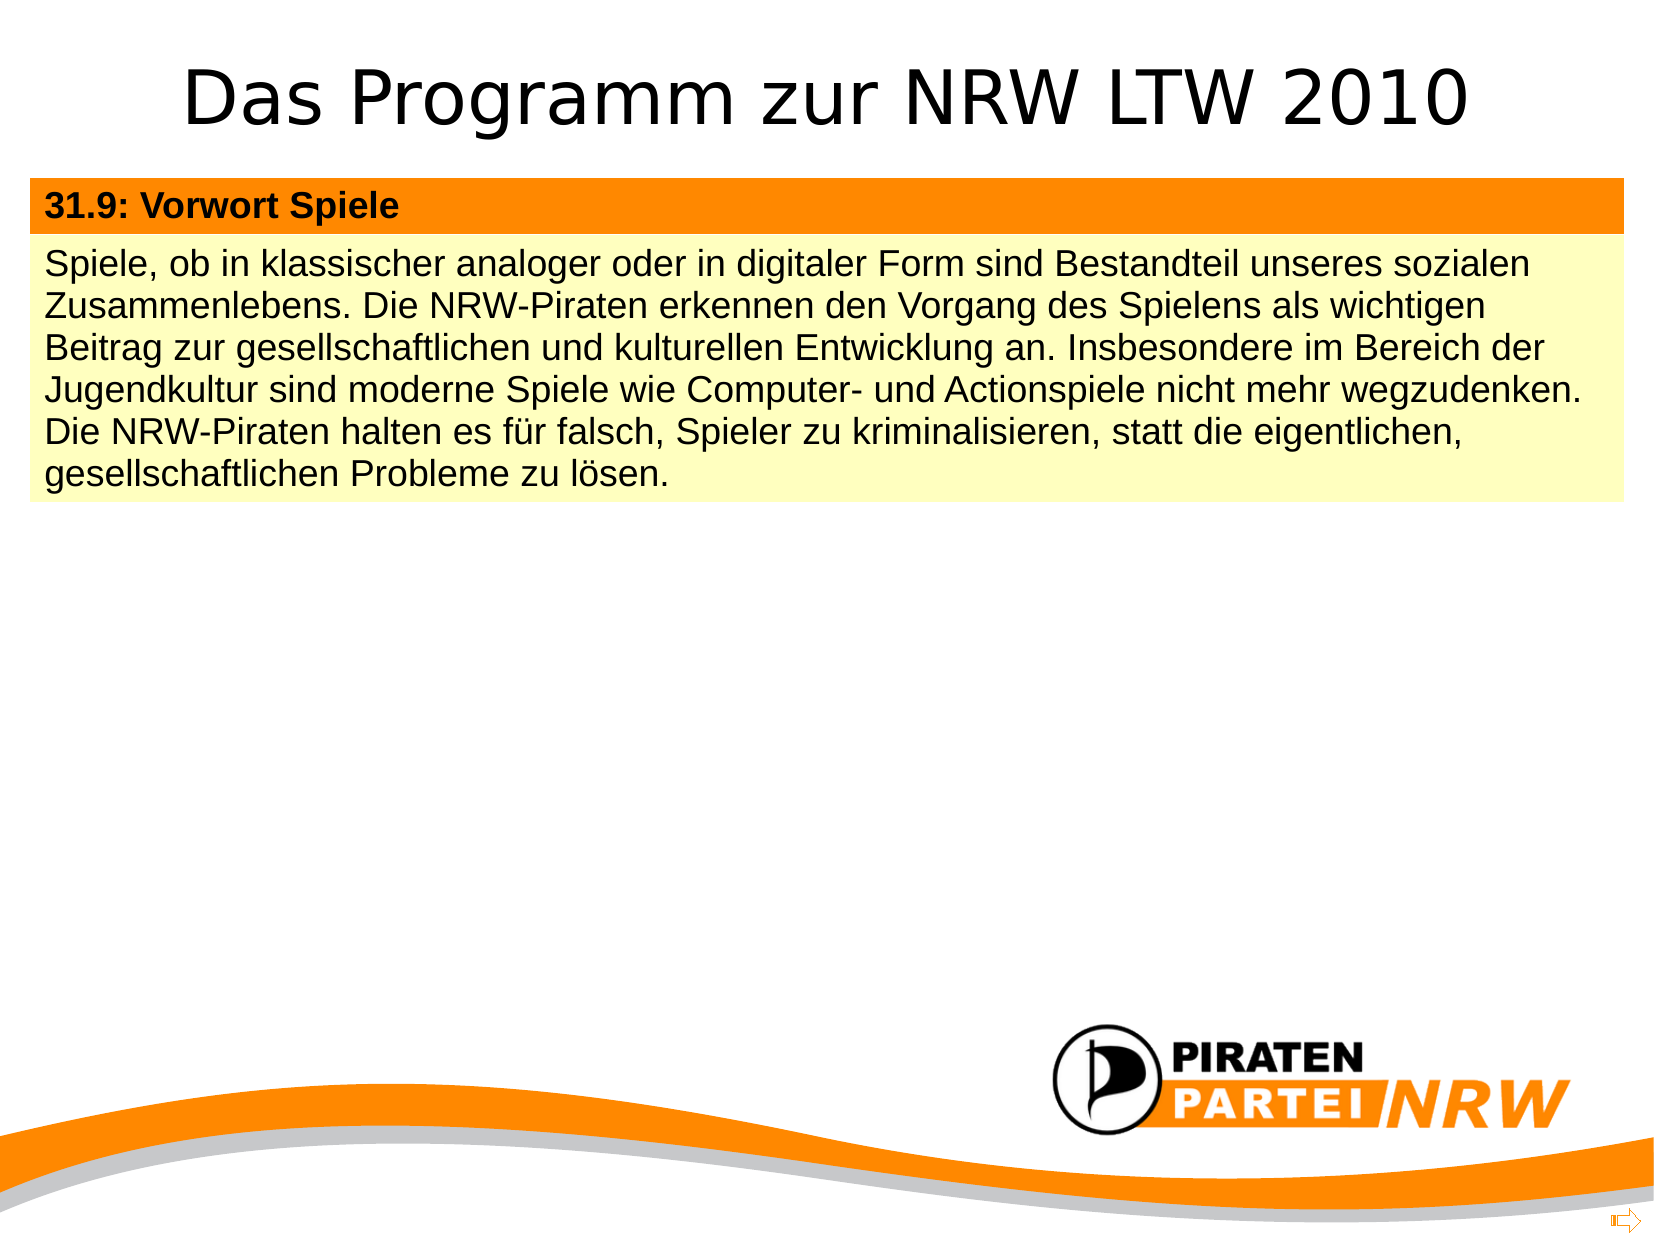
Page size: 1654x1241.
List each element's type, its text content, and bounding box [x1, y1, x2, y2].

picture [1045, 1021, 1579, 1140]
title Das Programm zur NRW LTW 2010 [82, 54, 1571, 143]
table_cell Spiele, ob in klassischer analoger oder in digitaler Form sind Bestandteil unseres sozialen Zusammenlebens. Die NRW-Piraten erkennen den Vorgang des Spielens als wichtigen Beitrag zur gesellschaftlichen und kulturellen Entwicklung an. Insbesondere im Bereich der Jugendkultur sind moderne Spiele wie Computer- und Actionspiele nicht mehr wegzudenken. Die NRW-Piraten halten es für falsch, Spieler zu kriminalisieren, statt die eigentlichen, gesellschaftlichen Probleme zu lösen. [30, 235, 1624, 502]
table_header 31.9: Vorwort Spiele [30, 178, 1624, 234]
